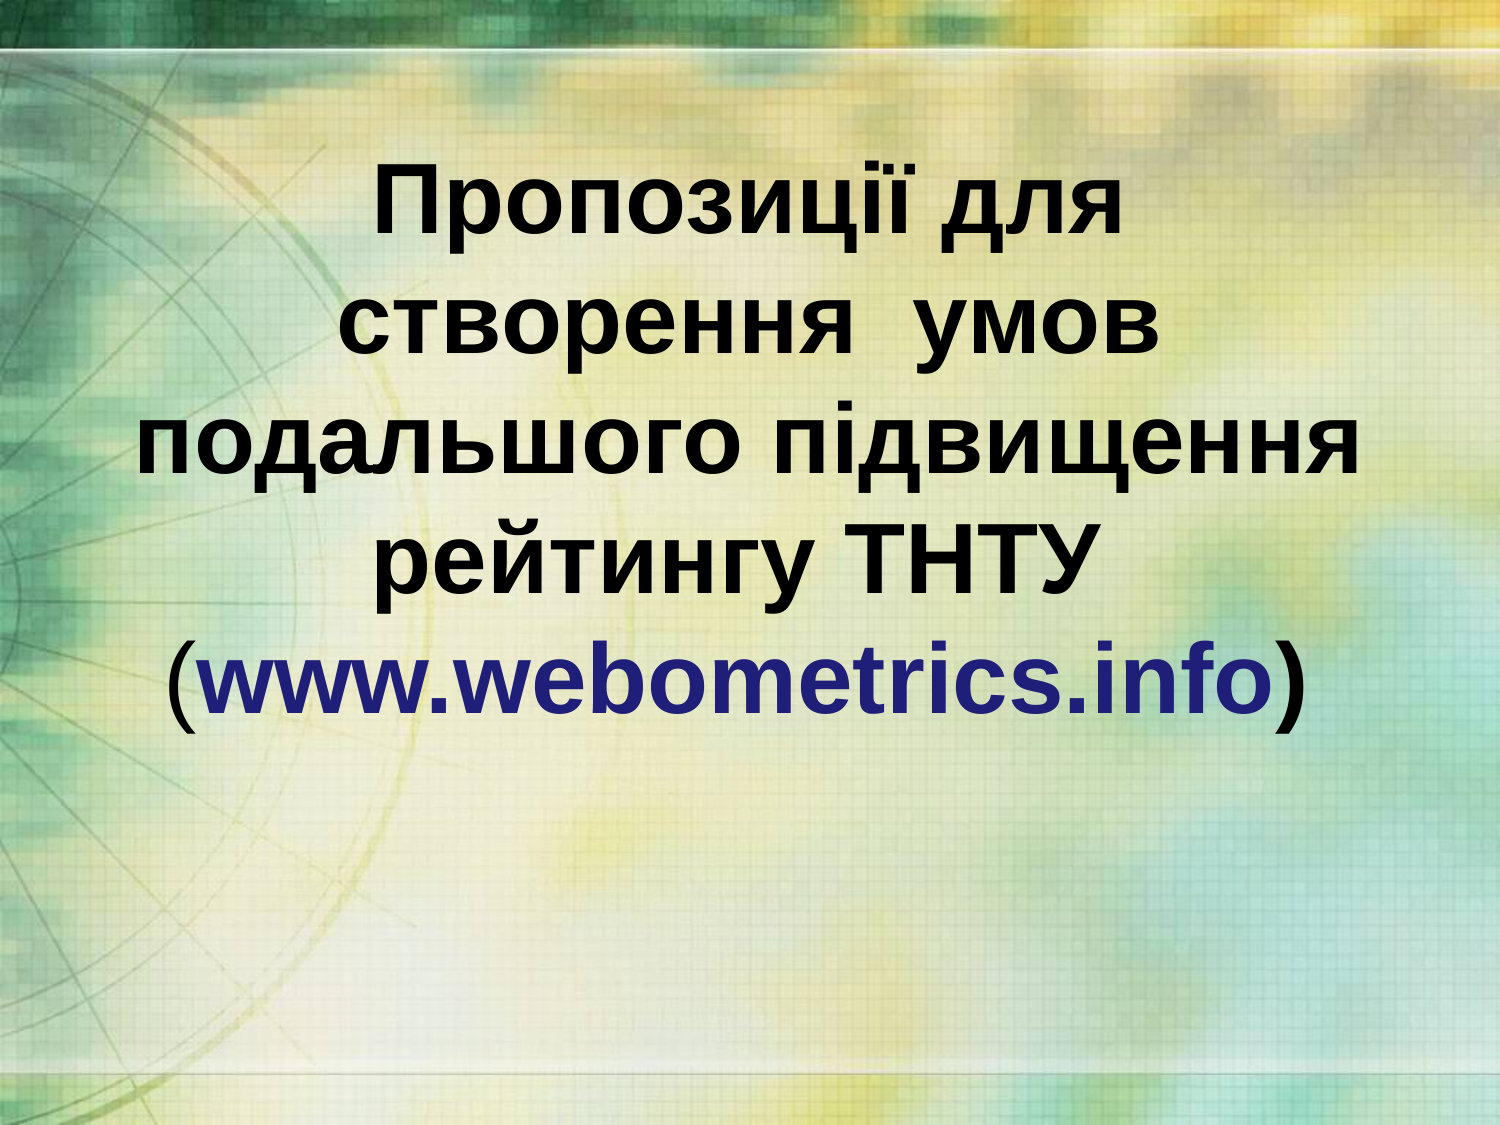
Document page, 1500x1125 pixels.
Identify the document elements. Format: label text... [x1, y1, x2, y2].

title Пропозиції для створення умов подальшого підвищення рейтингу ТНТУ (www.webometrics.info) [112, 125, 1388, 981]
picture [0, 0, 1500, 1125]
